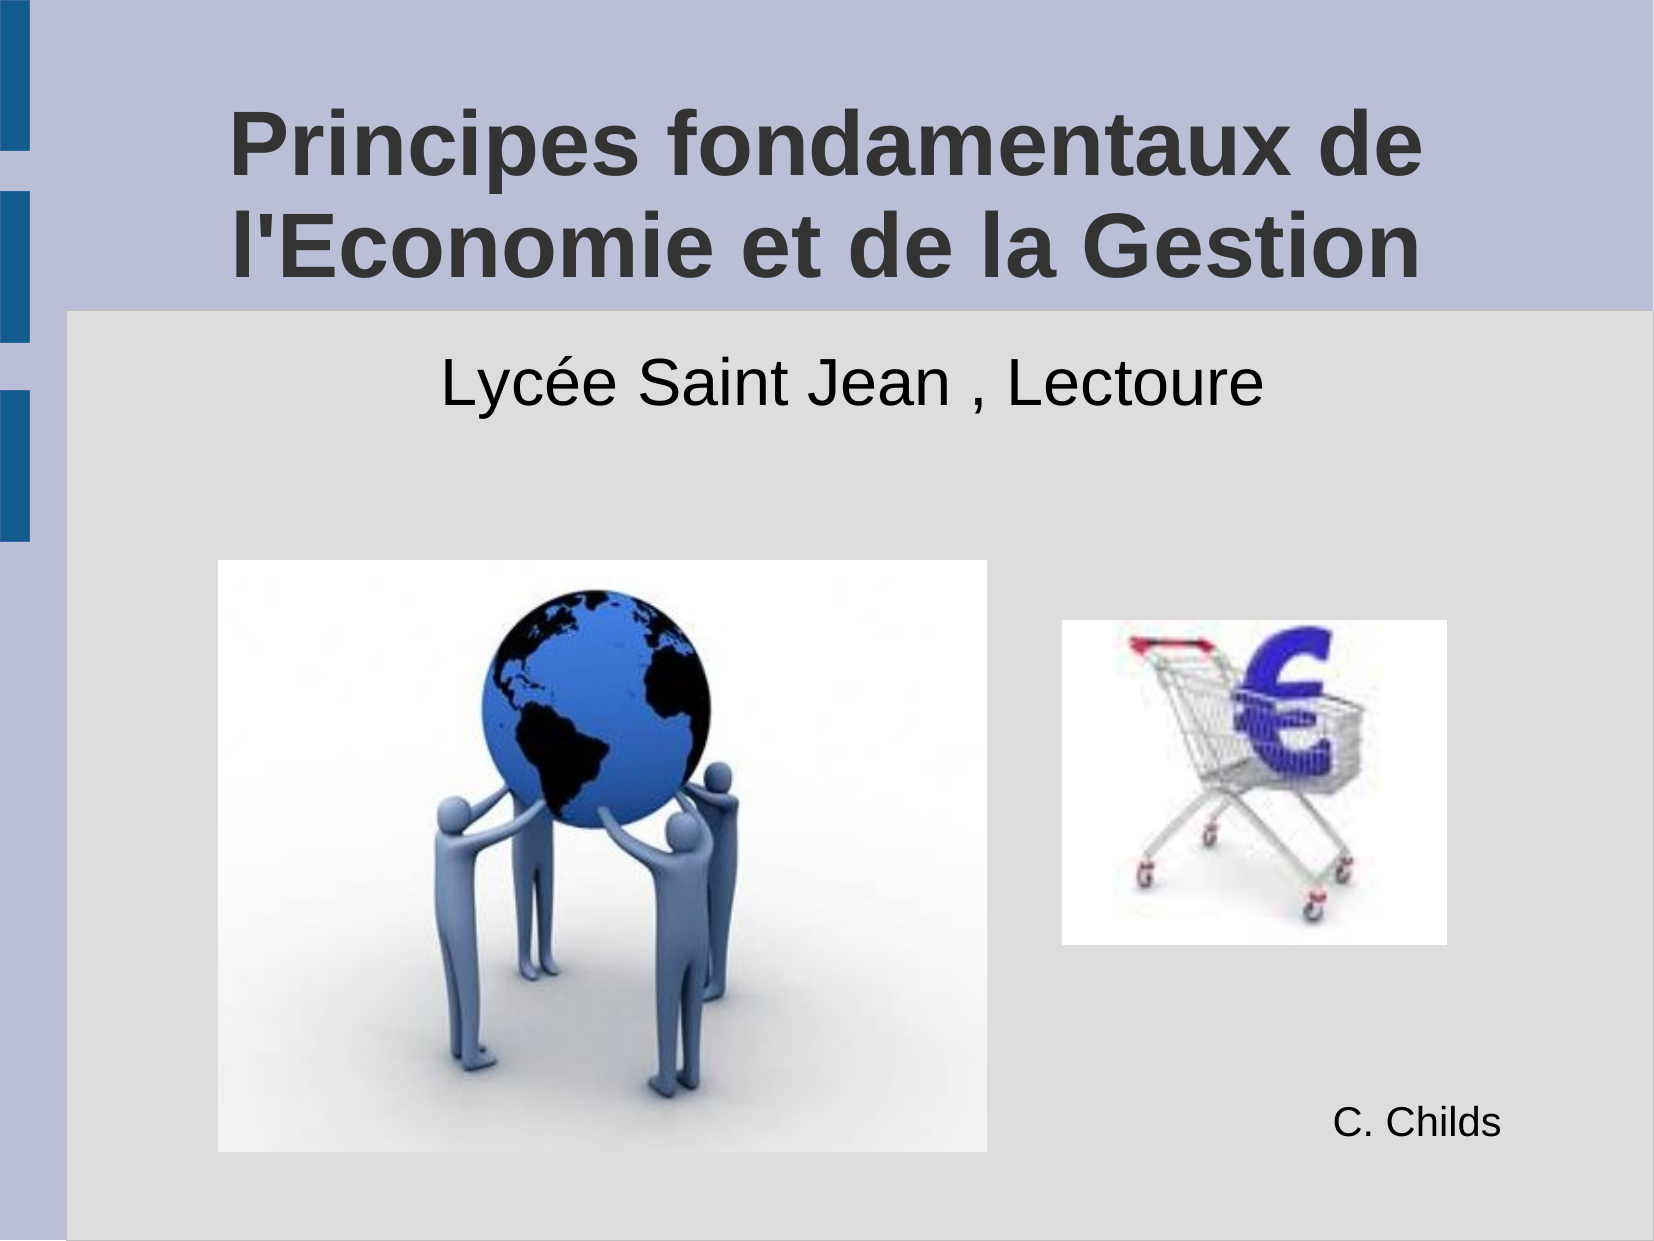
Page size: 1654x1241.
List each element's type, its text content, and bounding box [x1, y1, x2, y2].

text_box C. Childs [1210, 1098, 1625, 1146]
title Principes fondamentaux de l'Economie et de la Gestion [121, 91, 1534, 299]
list Lycée Saint Jean , Lectoure [121, 344, 1534, 1127]
picture [1062, 620, 1447, 945]
picture [218, 560, 987, 1152]
